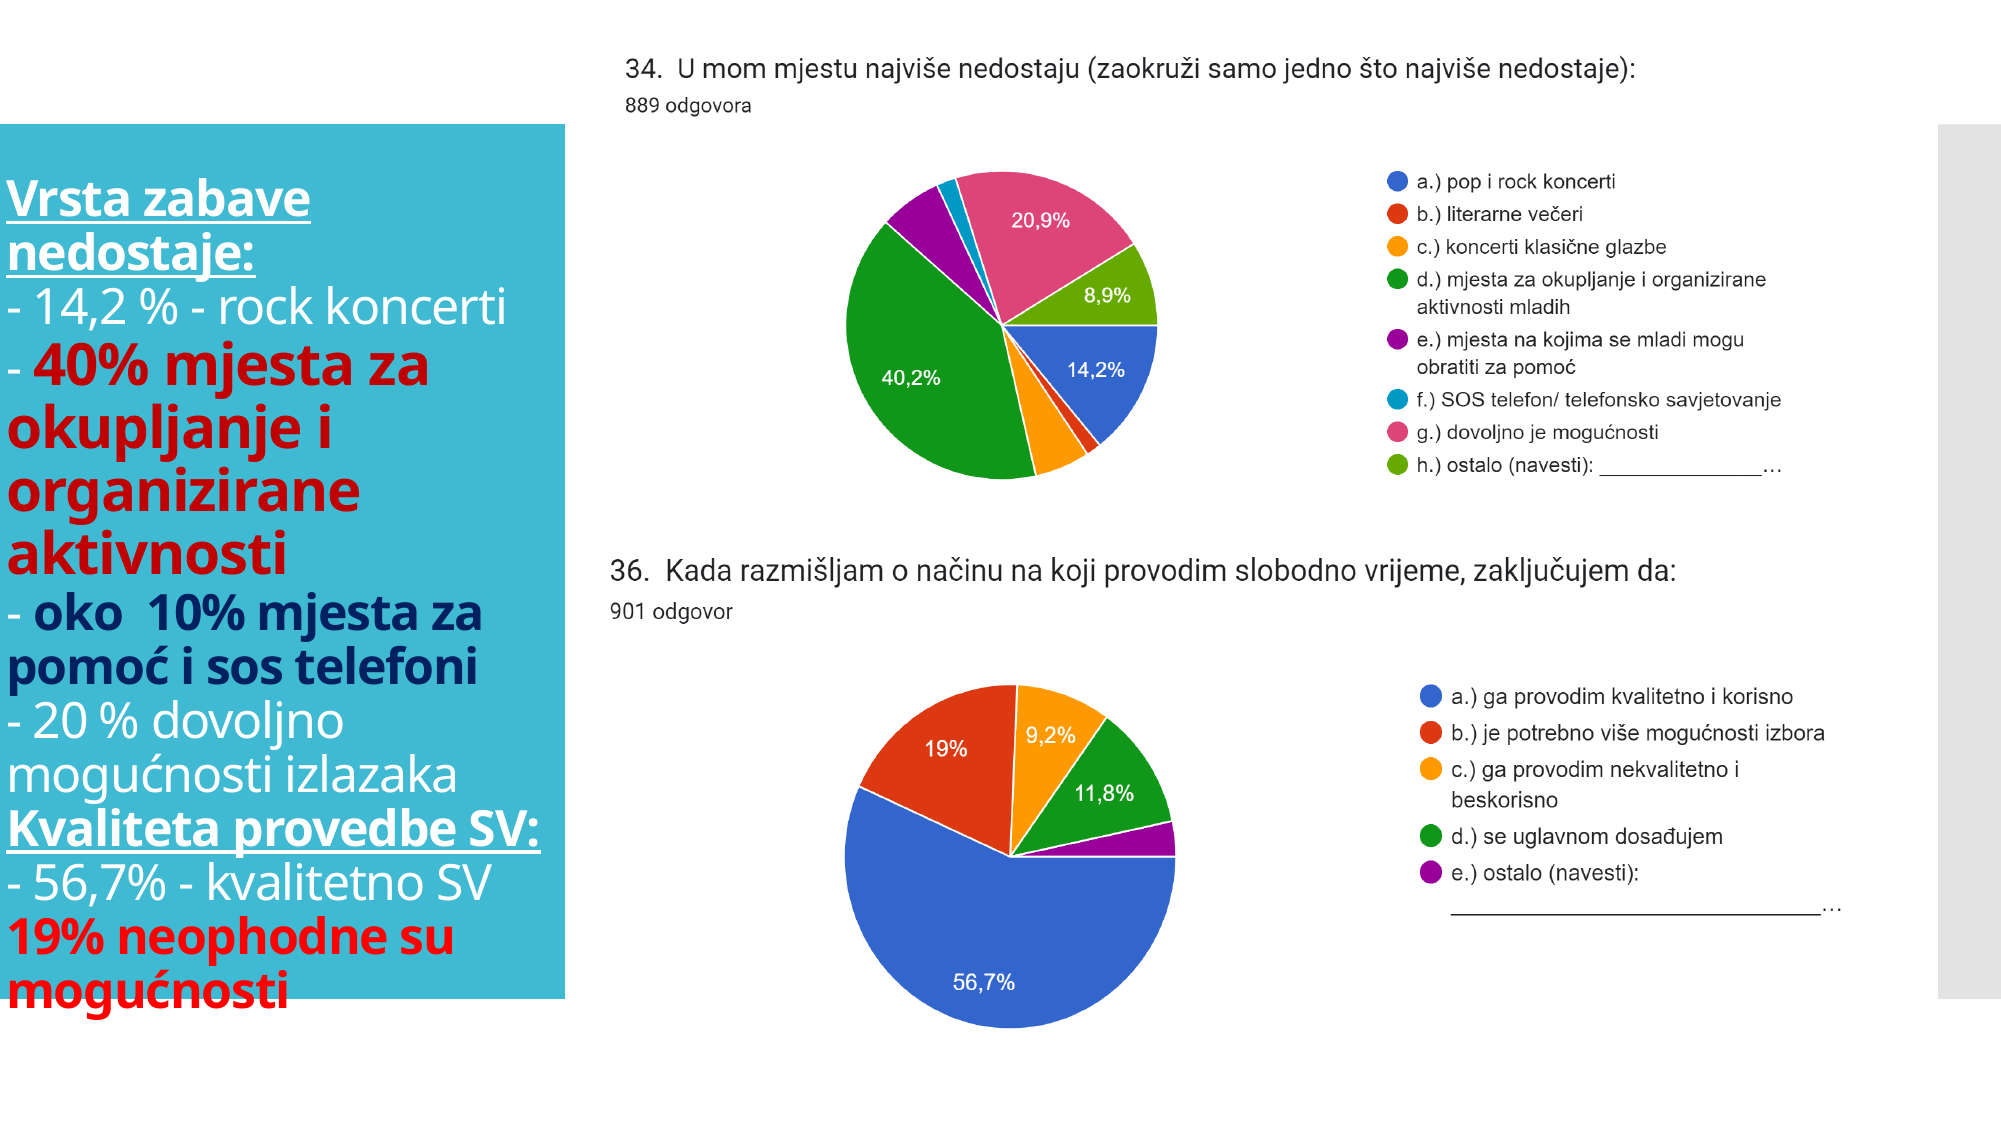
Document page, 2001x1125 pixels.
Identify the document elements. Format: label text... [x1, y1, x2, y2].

picture [565, 9, 1916, 1094]
title Vrsta zabave nedostaje: - 14,2 % - rock koncerti - 40% mjesta za okupljanje i organizirane aktivnosti - oko 10% mjesta za pomoć i sos telefoni - 20 % dovoljno mogućnosti izlazaka Kvaliteta provedbe SV: - 56,7% - kvalitetno SV 19% neophodne su mogućnosti - 9,2% nekvalitetno SV - 11,8% navodi dosadu [0, 166, 583, 991]
